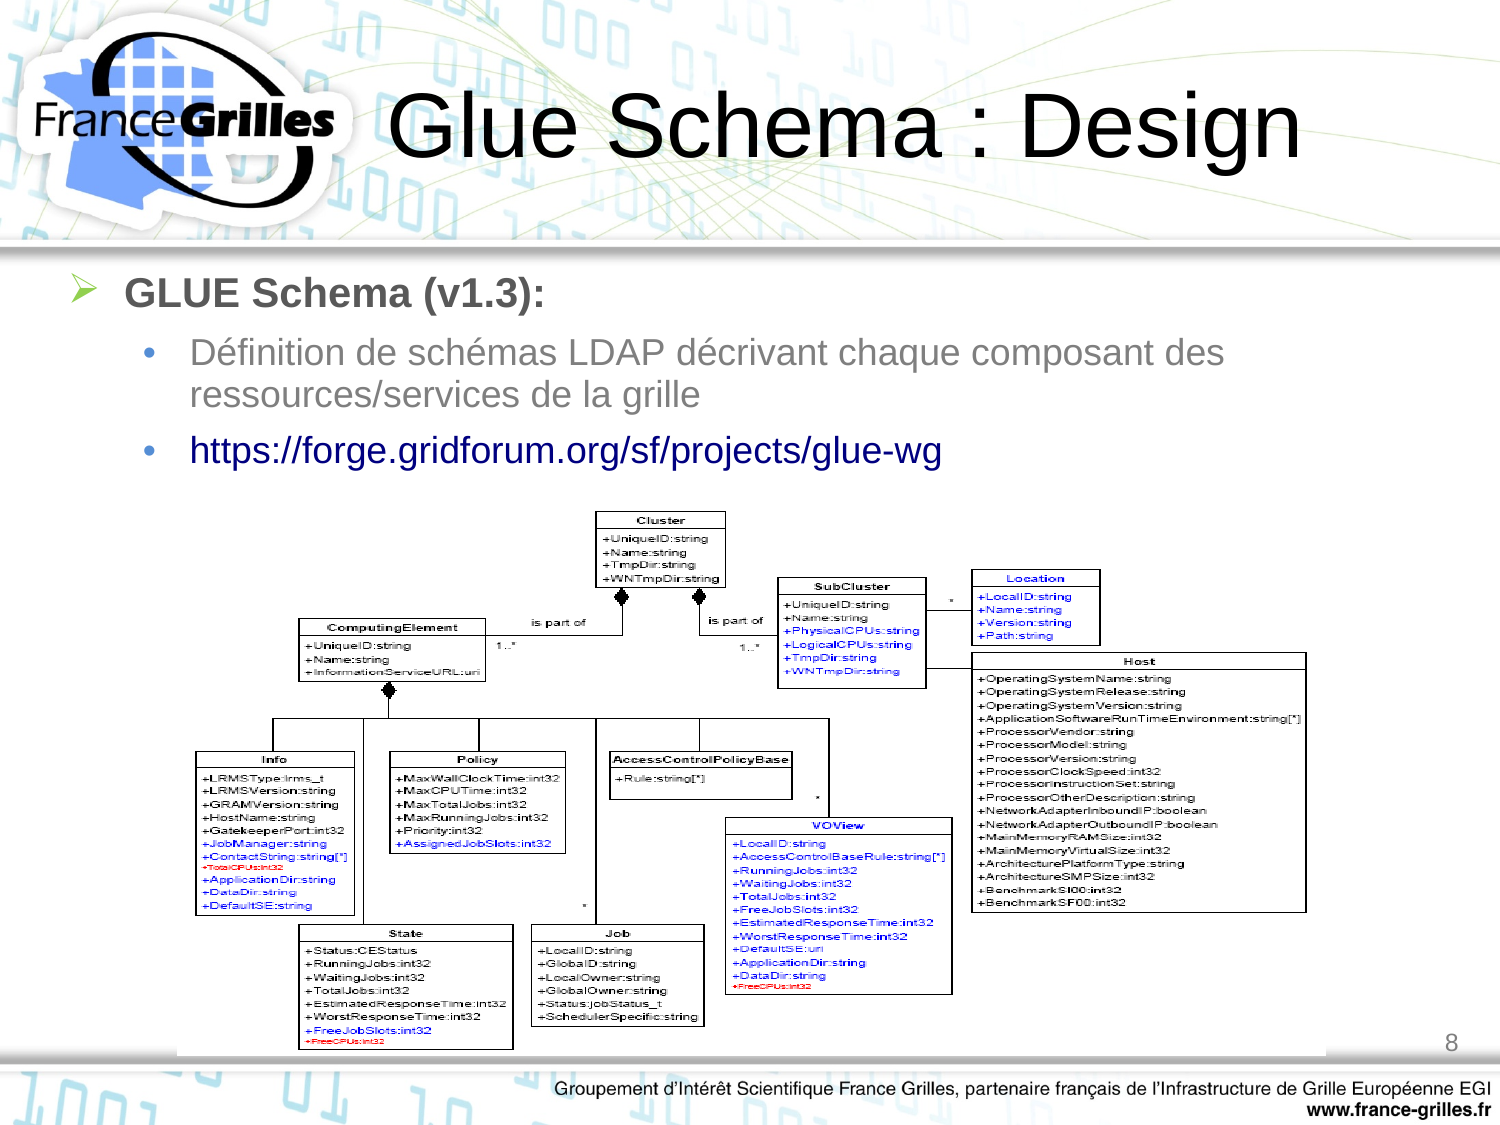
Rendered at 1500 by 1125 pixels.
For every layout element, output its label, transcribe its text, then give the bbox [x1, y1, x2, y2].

title Glue Schema : Design [372, 7, 1459, 244]
list GLUE Schema (v1.3): Définition de schémas LDAP décrivant chaque composant des ressources/services de la grille https://forge.gridforum.org/sf/projects/glue-wg [53, 262, 1459, 1024]
picture [0, 0, 1500, 1125]
